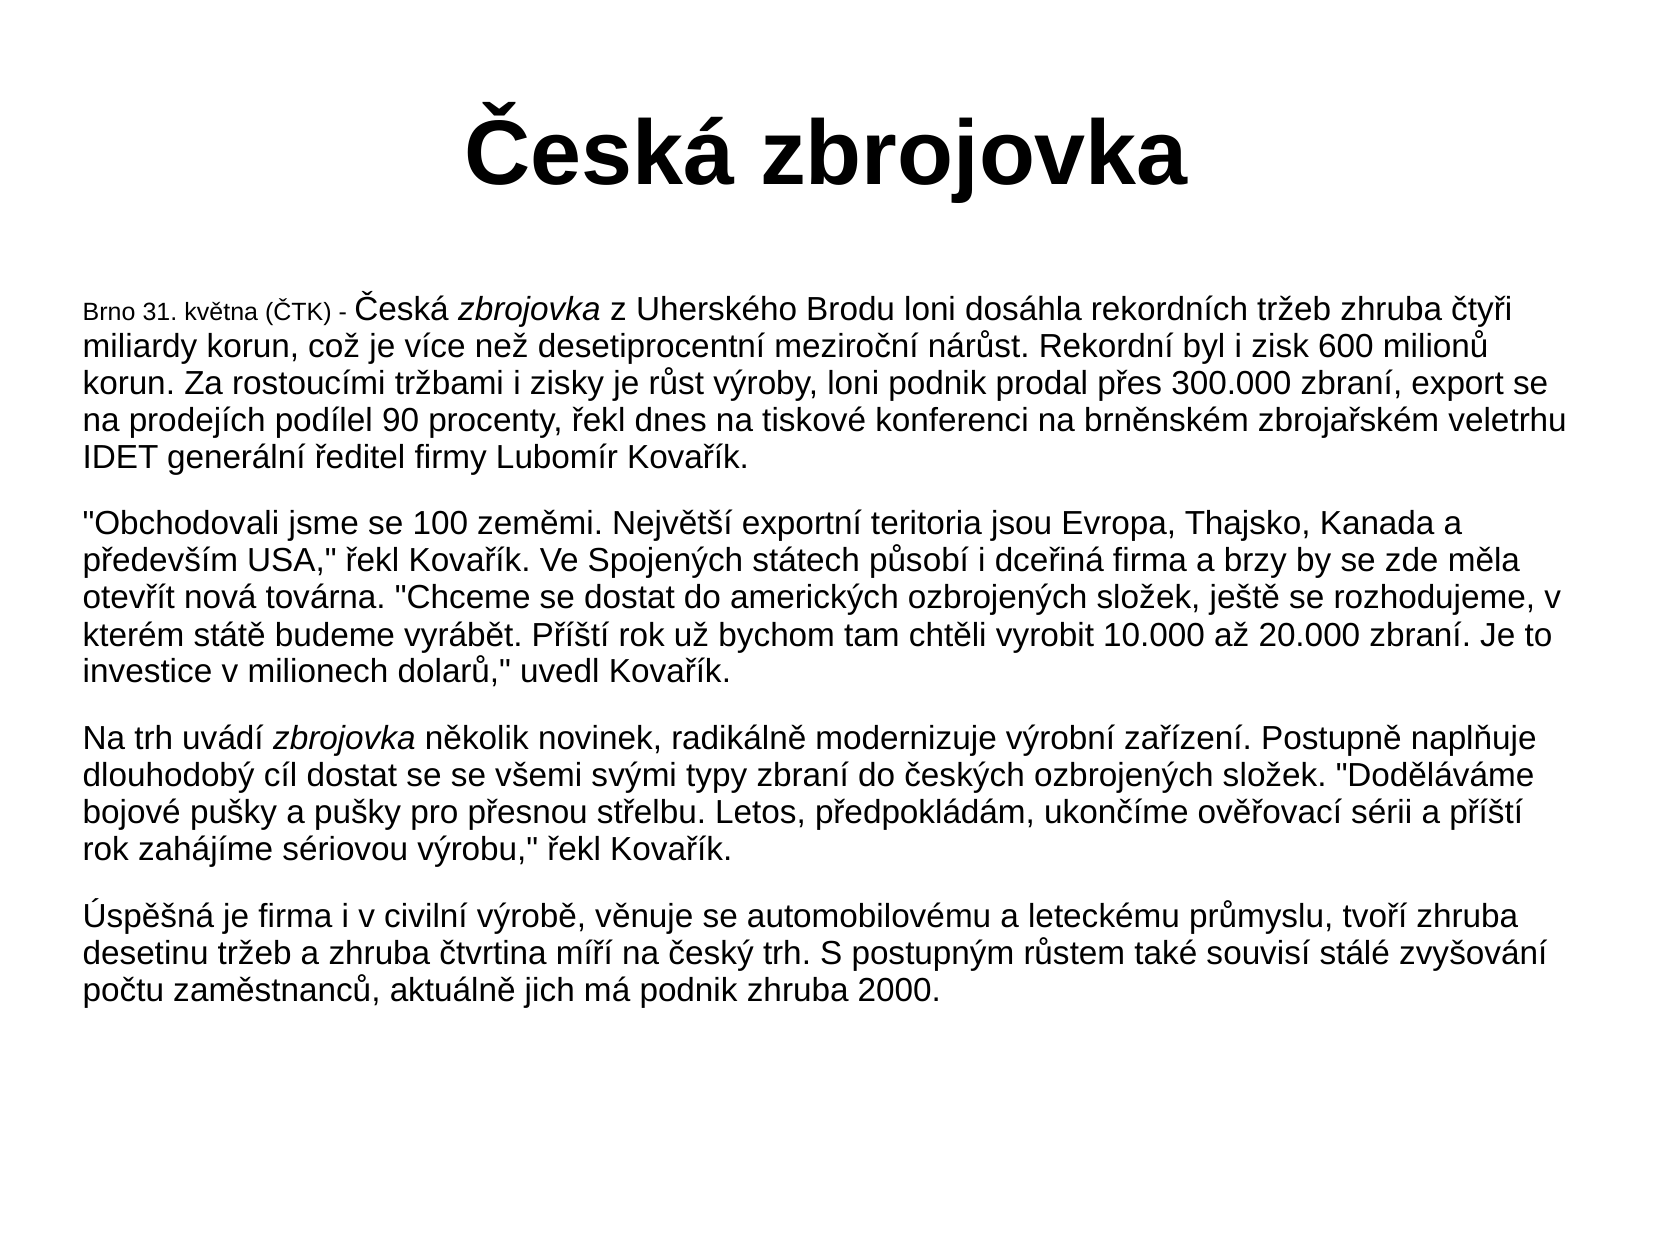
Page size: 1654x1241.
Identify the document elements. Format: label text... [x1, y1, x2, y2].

title Česká zbrojovka [82, 49, 1571, 257]
list Brno 31. května (ČTK) - Česká zbrojovka z Uherského Brodu loni dosáhla rekordních tržeb zhruba čtyři miliardy korun, což je více než desetiprocentní meziroční nárůst. Rekordní byl i zisk 600 milionů korun. Za rostoucími tržbami i zisky je růst výroby, loni podnik prodal přes 300.000 zbraní, export se na prodejích podílel 90 procenty, řekl dnes na tiskové konferenci na brněnském zbrojařském veletrhu IDET generální ředitel firmy Lubomír Kovařík. "Obchodovali jsme se 100 zeměmi. Největší exportní teritoria jsou Evropa, Thajsko, Kanada a především USA," řekl Kovařík. Ve Spojených státech působí i dceřiná firma a brzy by se zde měla otevřít nová továrna. "Chceme se dostat do amerických ozbrojených složek, ještě se rozhodujeme, v kterém státě budeme vyrábět. Příští rok už bychom tam chtěli vyrobit 10.000 až 20.000 zbraní. Je to investice v milionech dolarů," uvedl Kovařík. Na trh uvádí zbrojovka několik novinek, radikálně modernizuje výrobní zařízení. Postupně naplňuje dlouhodobý cíl dostat se se všemi svými typy zbraní do českých ozbrojených složek. "Doděláváme bojové pušky a pušky pro přesnou střelbu. Letos, předpokládám, ukončíme ověřovací sérii a příští rok zahájíme sériovou výrobu," řekl Kovařík. Úspěšná je firma i v civilní výrobě, věnuje se automobilovému a leteckému průmyslu, tvoří zhruba desetinu tržeb a zhruba čtvrtina míří na český trh. S postupným růstem také souvisí stálé zvyšování počtu zaměstnanců, aktuálně jich má podnik zhruba 2000. [82, 290, 1571, 1109]
